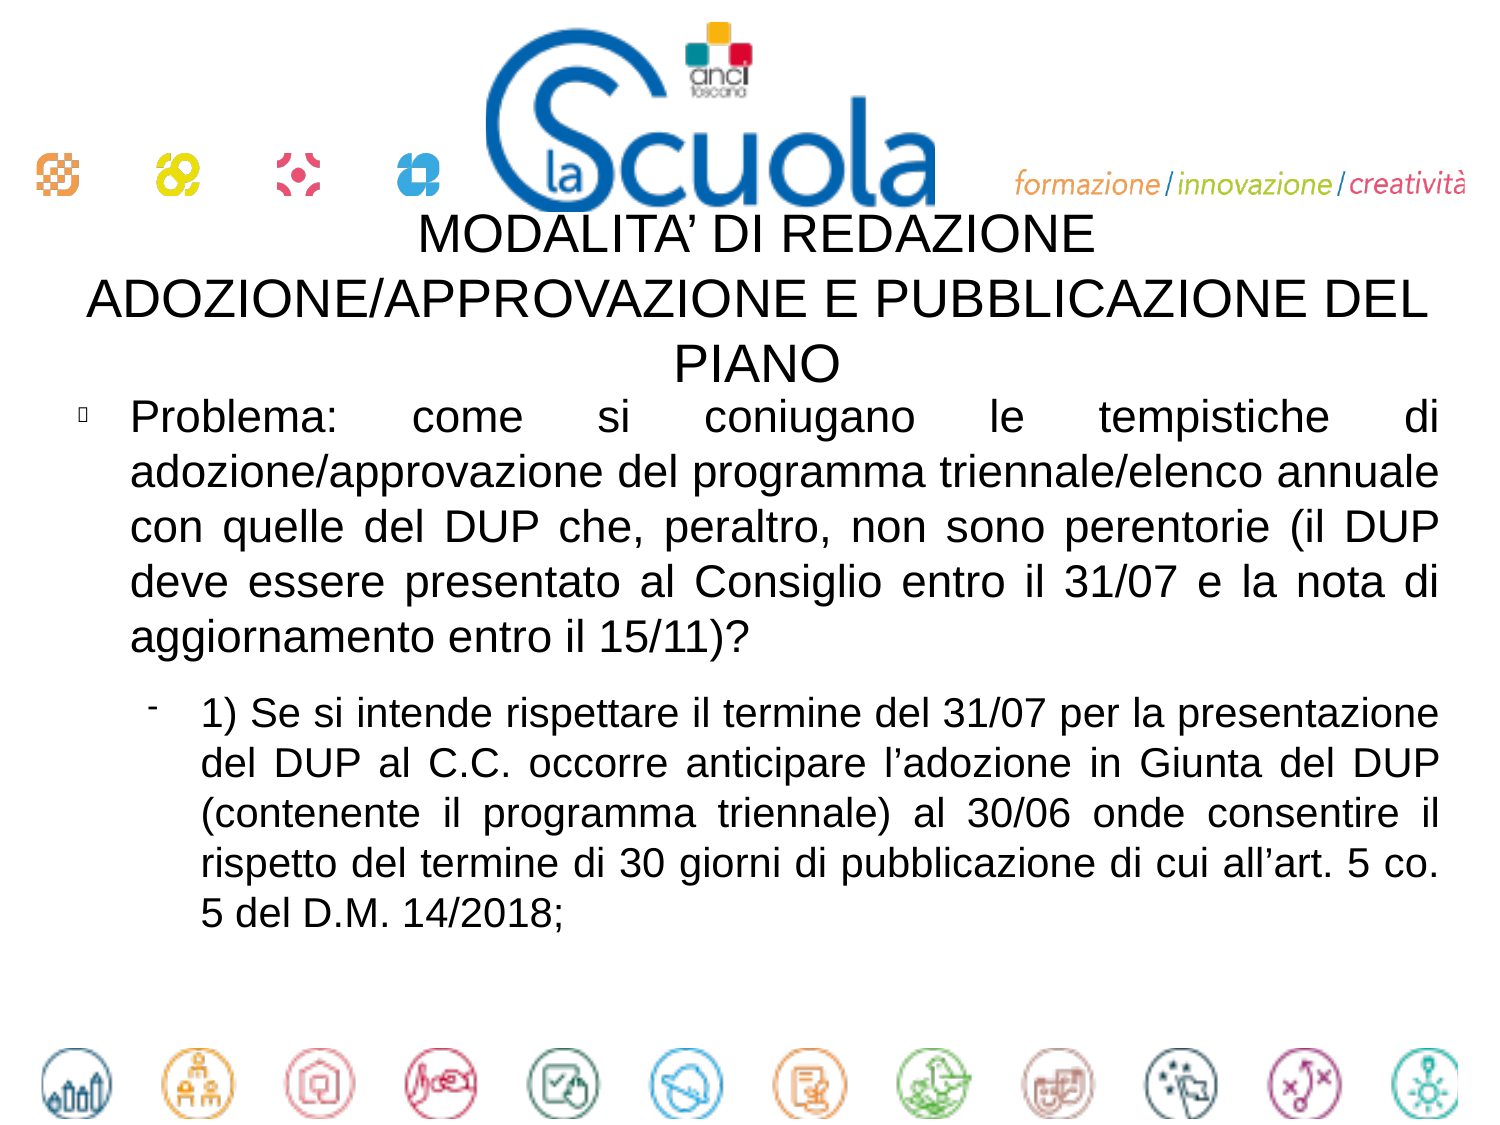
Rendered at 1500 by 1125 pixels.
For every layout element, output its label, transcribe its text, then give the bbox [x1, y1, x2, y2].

text_box MODALITA’ DI REDAZIONE ADOZIONE/APPROVAZIONE E PUBBLICAZIONE DEL PIANO [82, 201, 1433, 386]
text_box Problema: come si coniugano le tempistiche di adozione/approvazione del programma triennale/elenco annuale con quelle del DUP che, peraltro, non sono perentorie (il DUP deve essere presentato al Consiglio entro il 31/07 e la nota di aggiornamento entro il 15/11)? 1) Se si intende rispettare il termine del 31/07 per la presentazione del DUP al C.C. occorre anticipare l’adozione in Giunta del DUP (contenente il programma triennale) al 30/06 onde consentire il rispetto del termine di 30 giorni di pubblicazione di cui all’art. 5 co. 5 del D.M. 14/2018; [58, 386, 1441, 1040]
